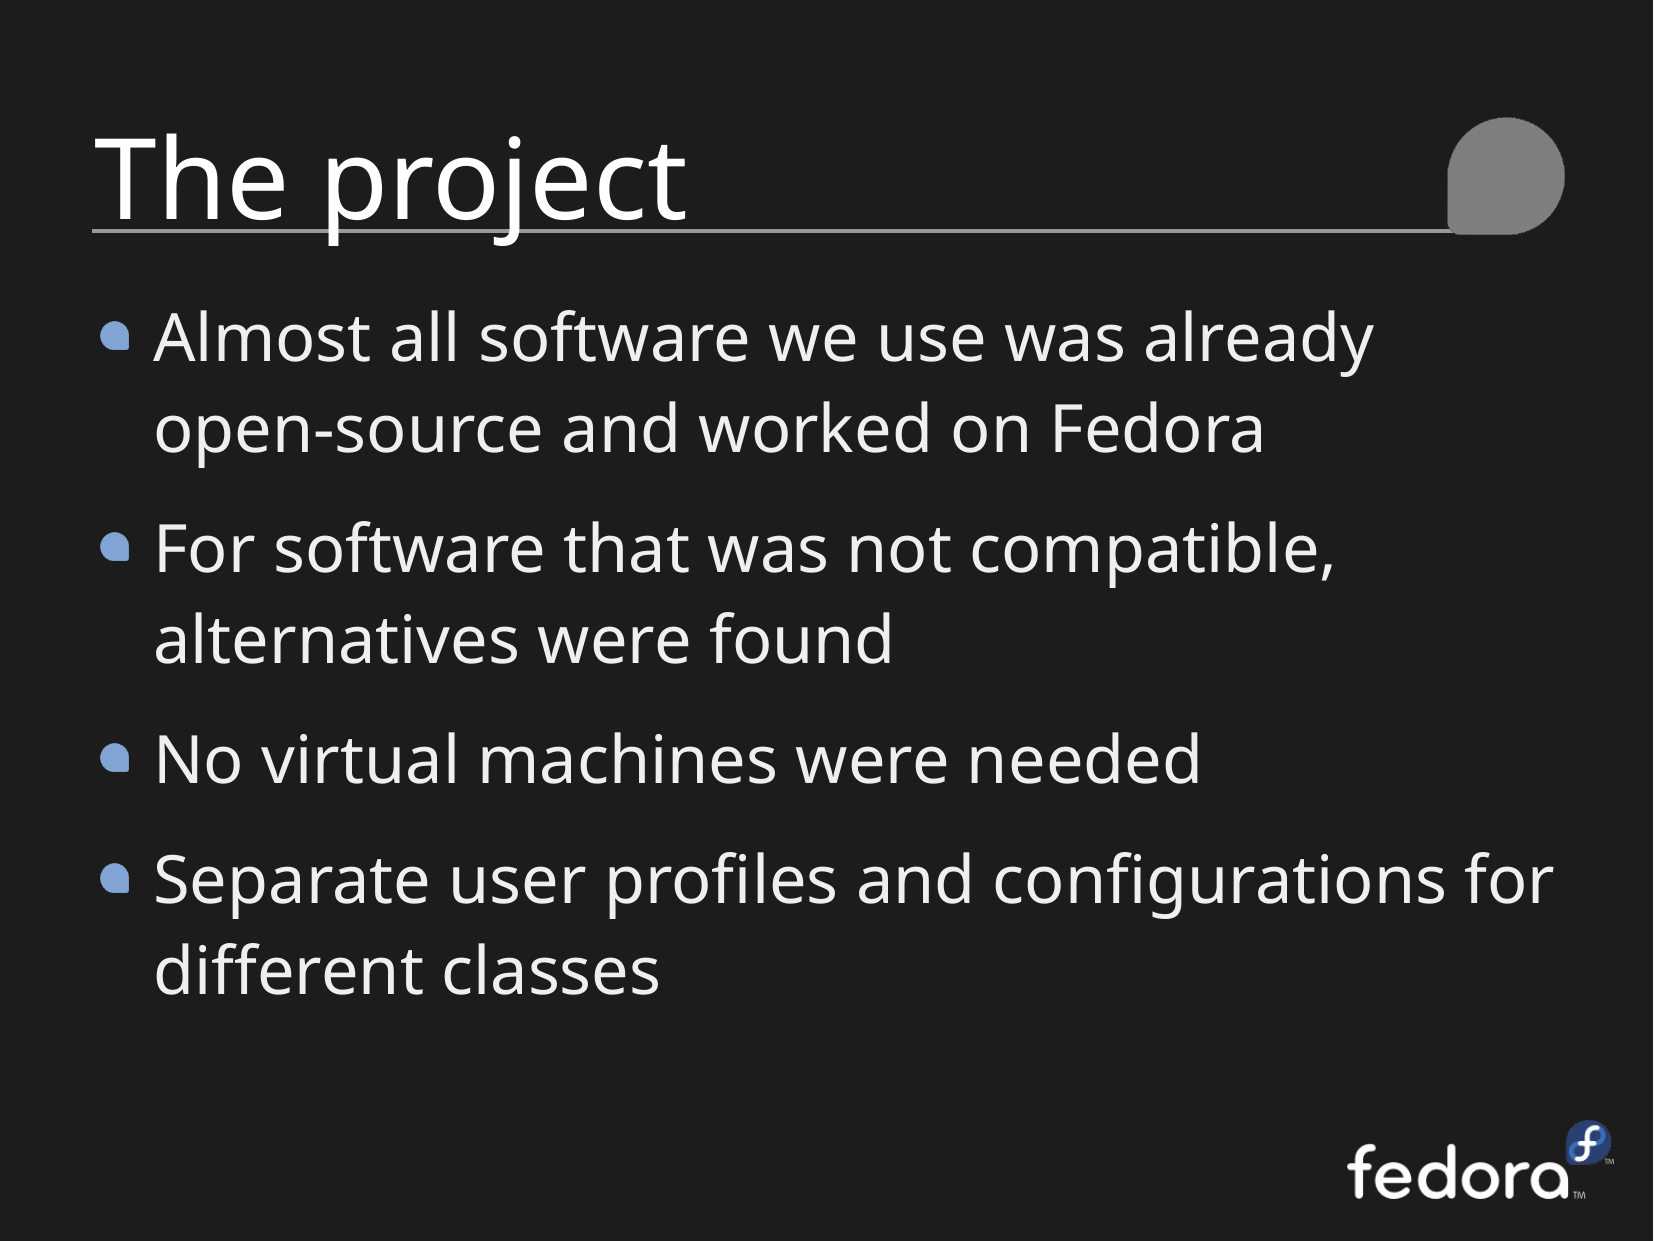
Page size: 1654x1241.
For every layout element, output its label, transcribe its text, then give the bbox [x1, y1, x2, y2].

picture [1447, 117, 1565, 235]
picture [1347, 1120, 1614, 1199]
title The project [94, 100, 1425, 251]
list Almost all software we use was already open-source and worked on Fedora For software that was not compatible, alternatives were found No virtual machines were needed Separate user profiles and configurations for different classes [82, 290, 1571, 1095]
